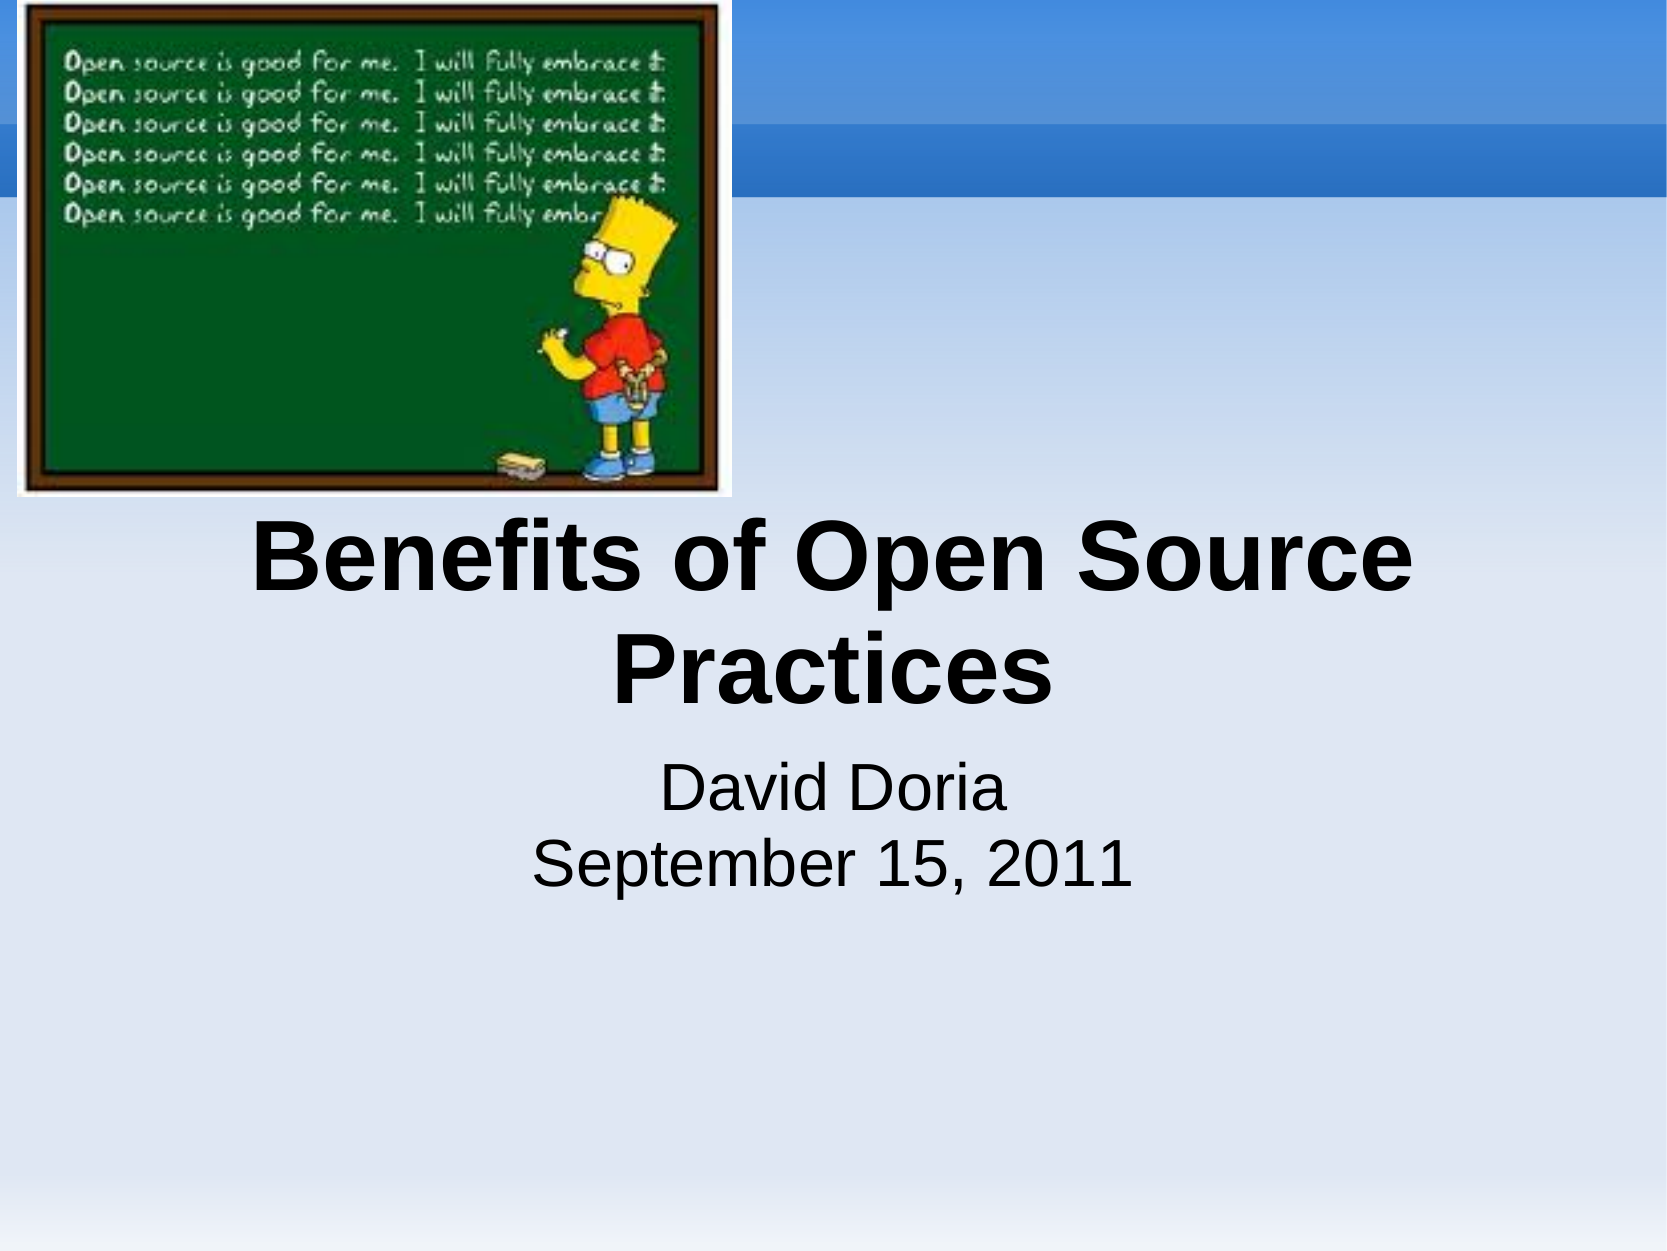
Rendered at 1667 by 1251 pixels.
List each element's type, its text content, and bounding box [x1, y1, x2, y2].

picture [0, 0, 1667, 1251]
subtitle David Doria September 15, 2011 [290, 750, 1377, 902]
title Benefits of Open Source Practices [141, 498, 1526, 735]
